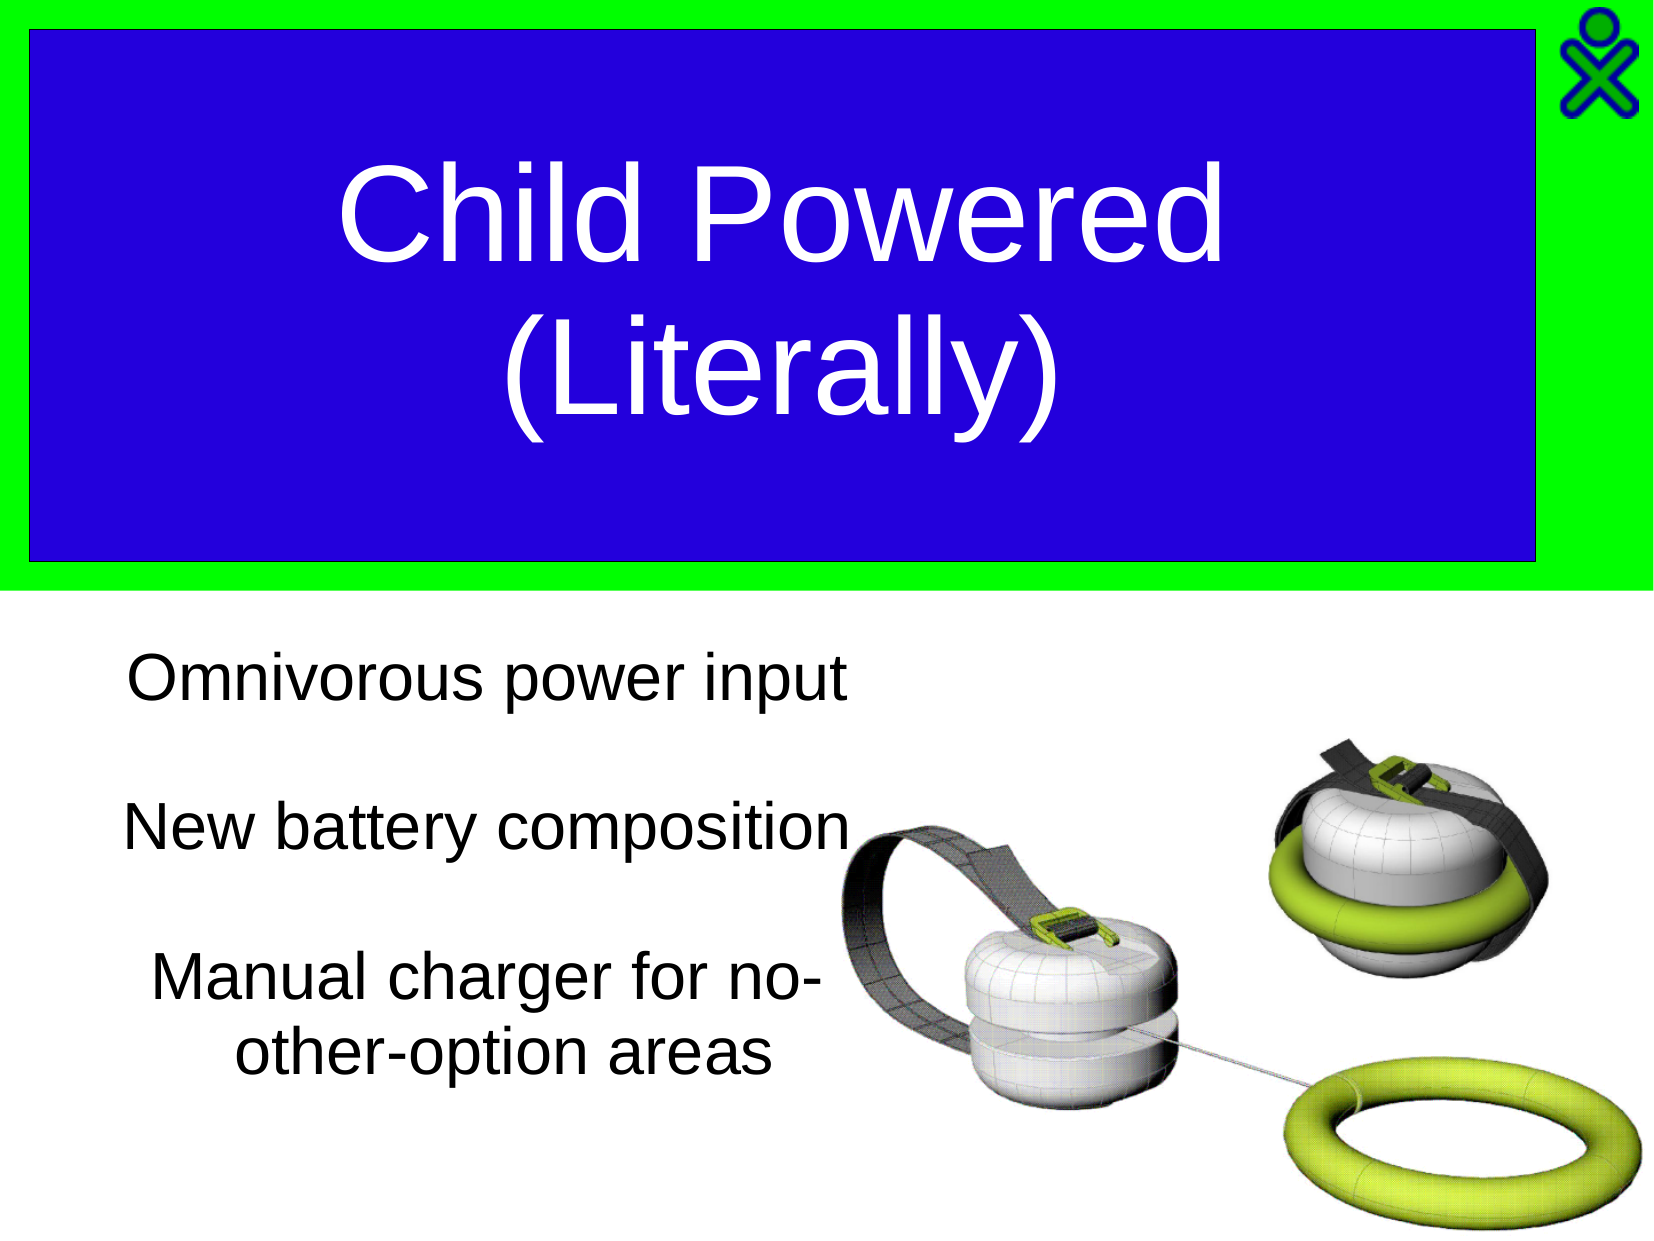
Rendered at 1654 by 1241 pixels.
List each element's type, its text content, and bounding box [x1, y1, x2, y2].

subtitle Omnivorous power input New battery composition Manual charger for no-other-option areas [82, 627, 857, 1102]
title Child Powered (Literally) [59, 56, 1506, 525]
picture [841, 738, 1645, 1236]
picture [1559, 7, 1639, 119]
